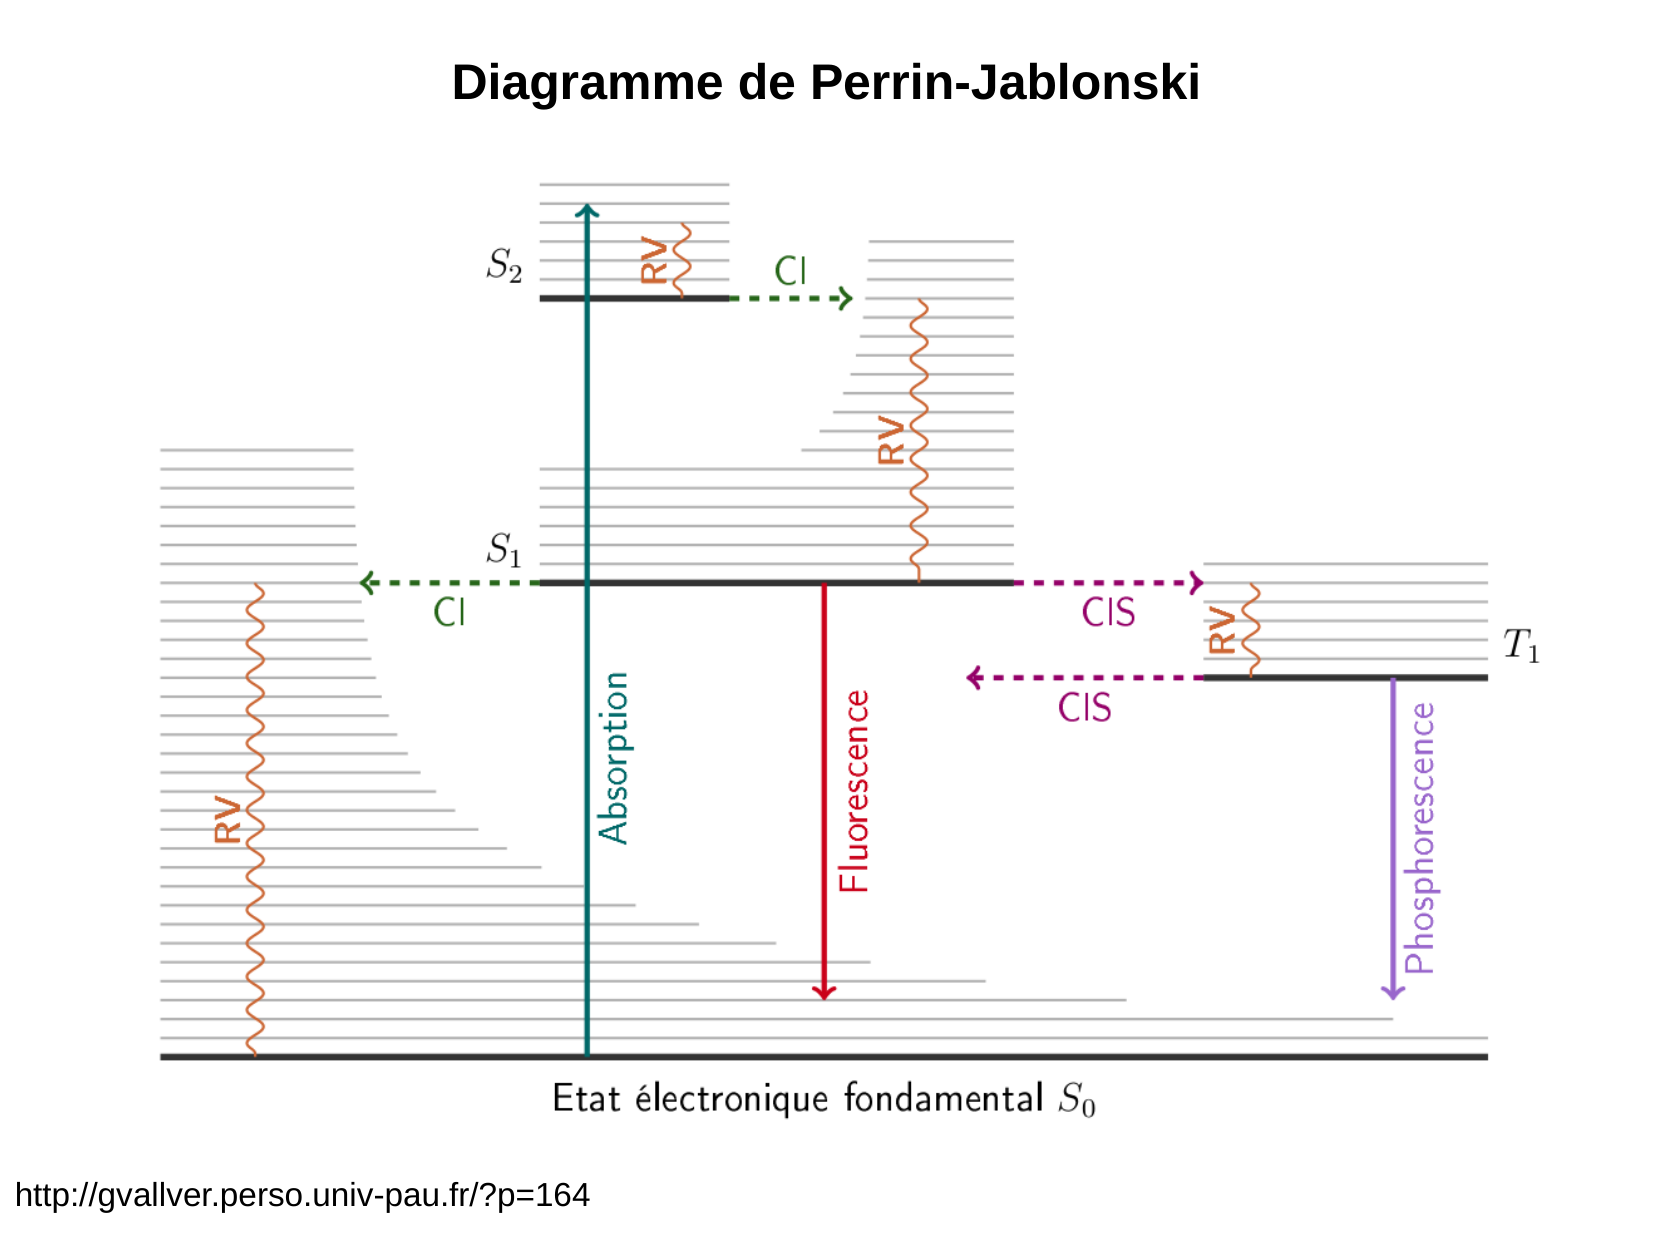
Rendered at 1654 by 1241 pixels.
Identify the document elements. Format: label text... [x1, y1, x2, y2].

picture [116, 165, 1571, 1132]
text_box Diagramme de Perrin-Jablonski [0, 47, 1654, 120]
text_box http://gvallver.perso.univ-pau.fr/?p=164 [0, 1169, 730, 1228]
